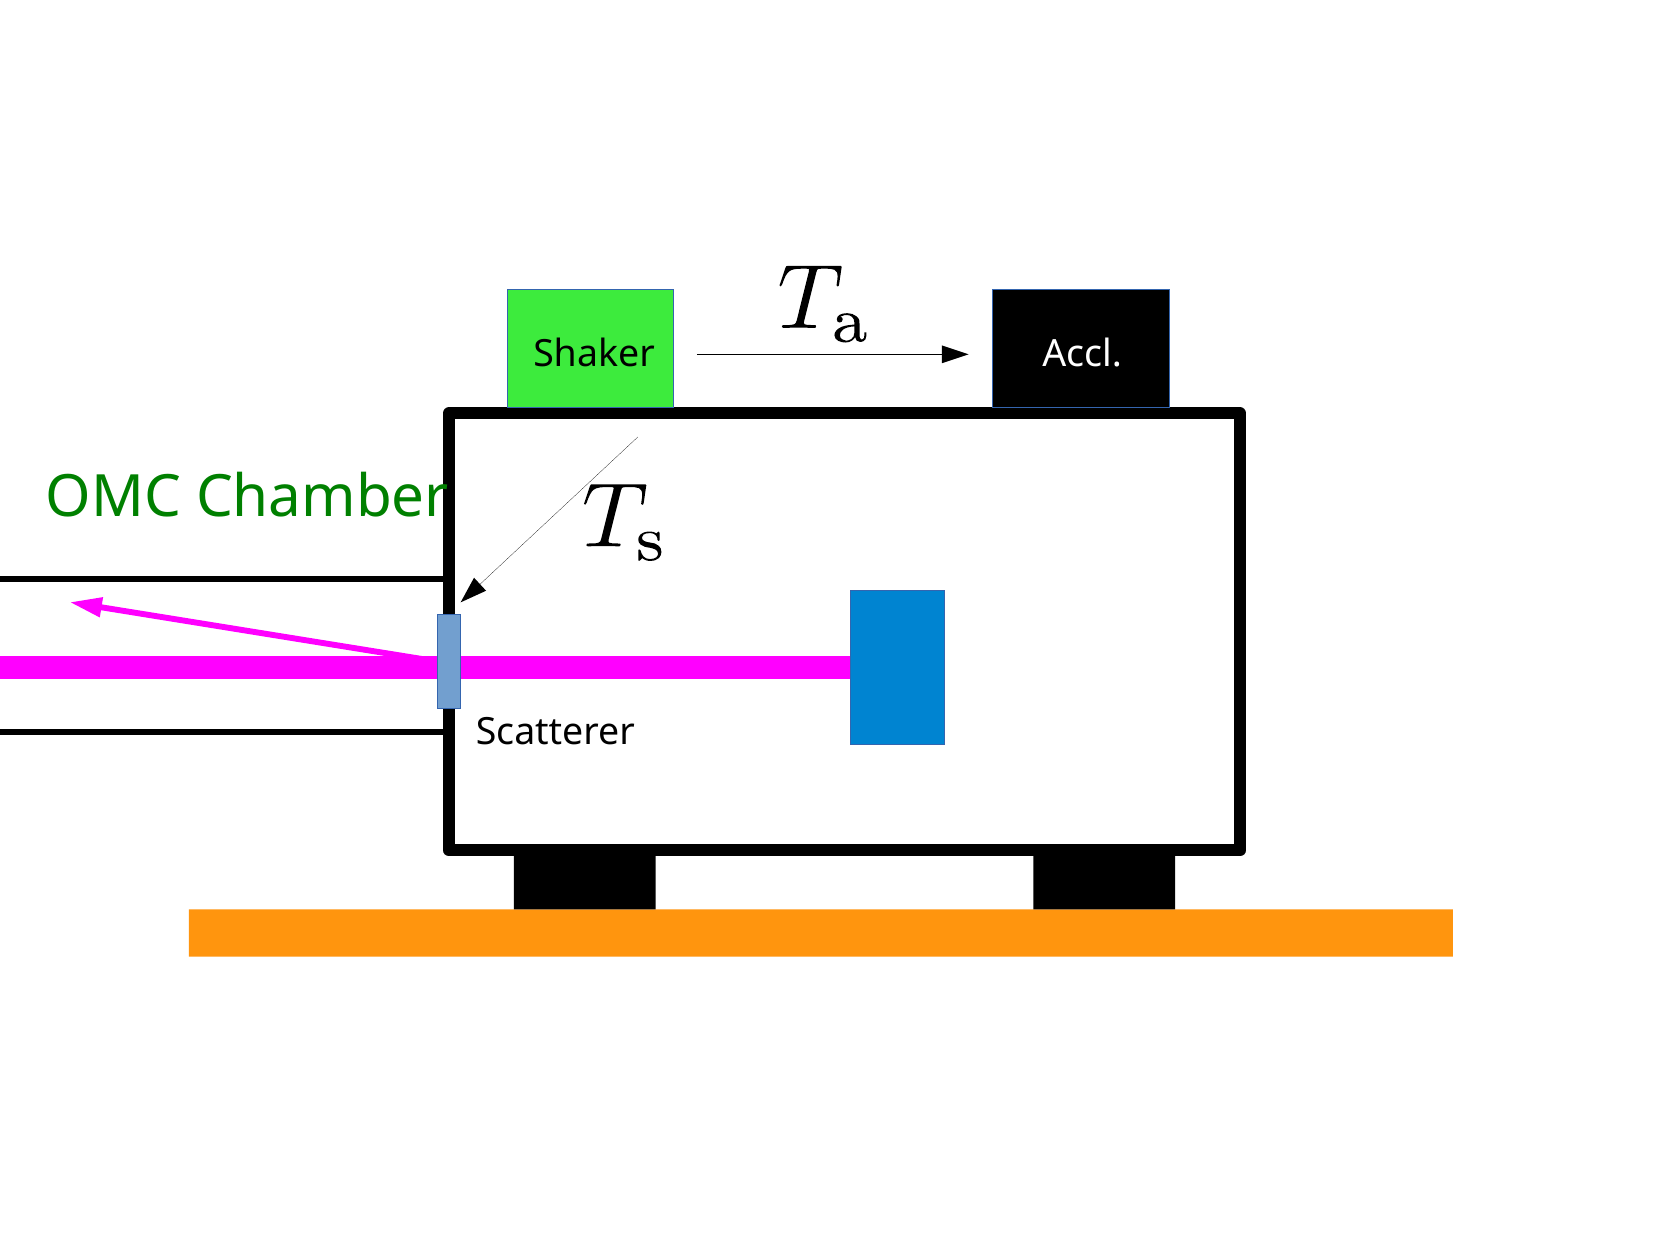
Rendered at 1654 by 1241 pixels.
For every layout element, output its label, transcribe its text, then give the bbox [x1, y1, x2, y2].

text_box [507, 289, 674, 408]
text_box [437, 614, 461, 709]
text_box Scatterer [461, 696, 638, 757]
text_box [188, 850, 1453, 957]
text_box OMC Chamber [31, 446, 438, 532]
text_box Accl. [1027, 318, 1136, 379]
text_box Shaker [518, 318, 662, 401]
text_box [992, 289, 1170, 408]
picture [583, 484, 662, 561]
picture [779, 265, 867, 343]
text_box [850, 590, 945, 745]
